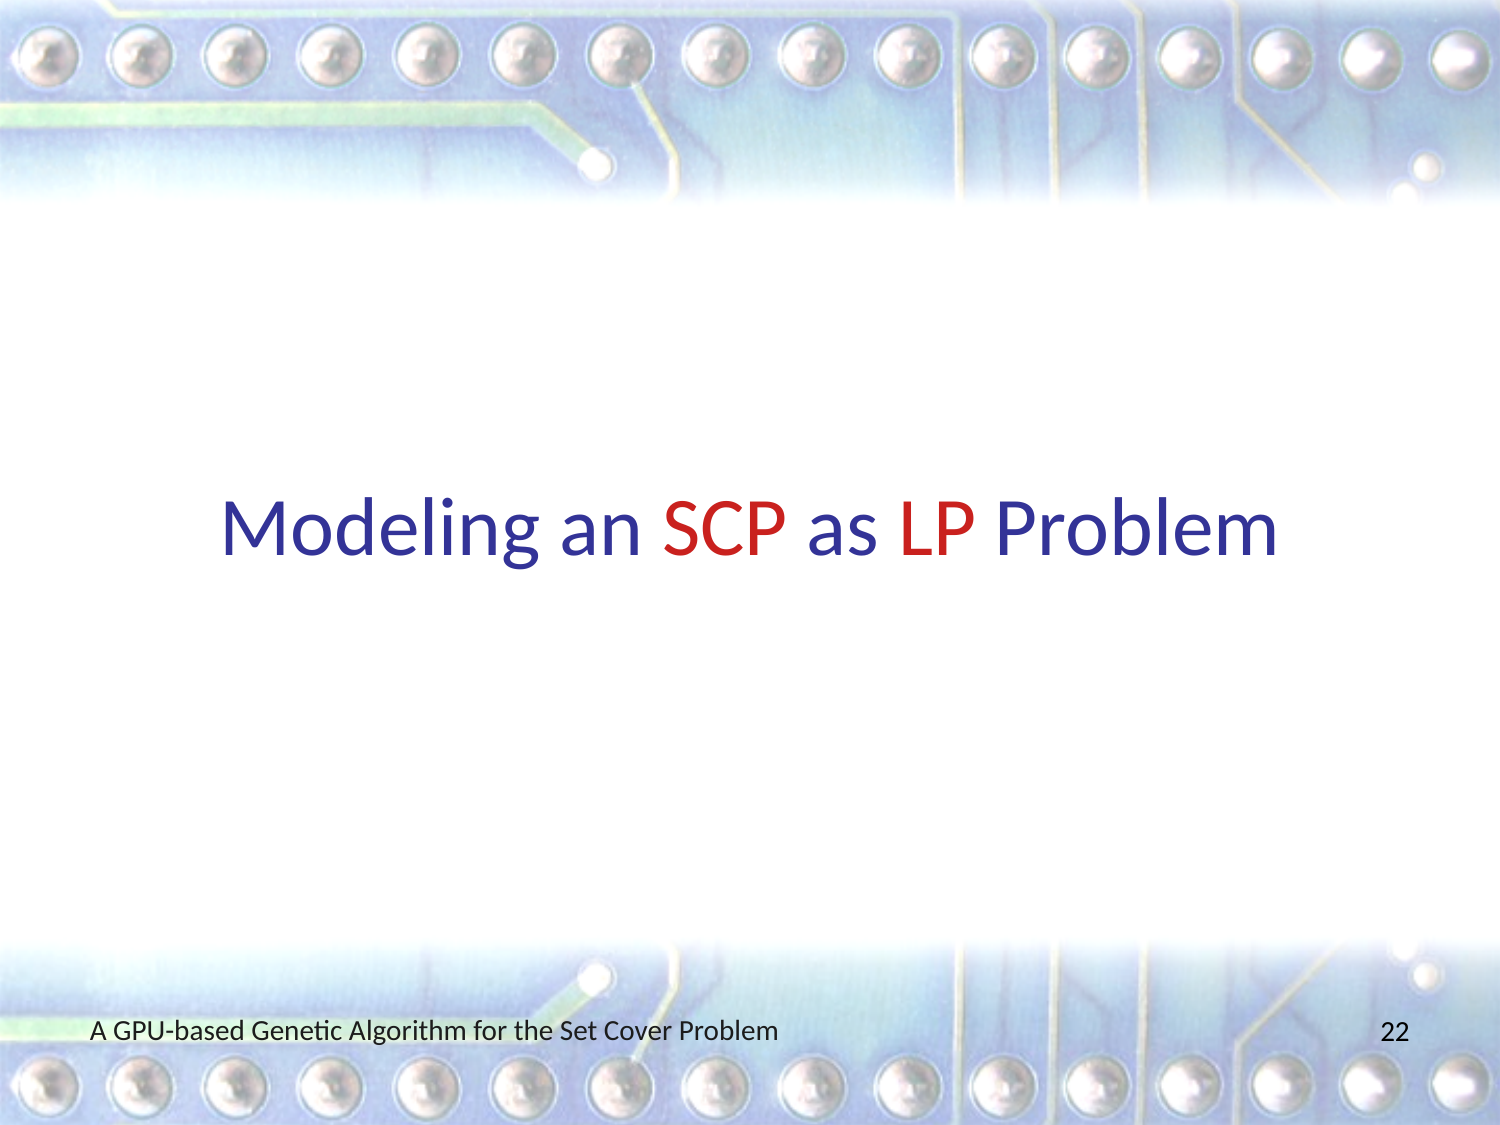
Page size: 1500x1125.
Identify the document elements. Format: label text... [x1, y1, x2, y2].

picture [0, 884, 1500, 1125]
picture [0, 0, 1500, 261]
title Modeling an SCP as LP Problem [75, 470, 1425, 575]
slide_number A GPU-based Genetic Algorithm for the Set Cover Problem [74, 979, 1113, 1055]
